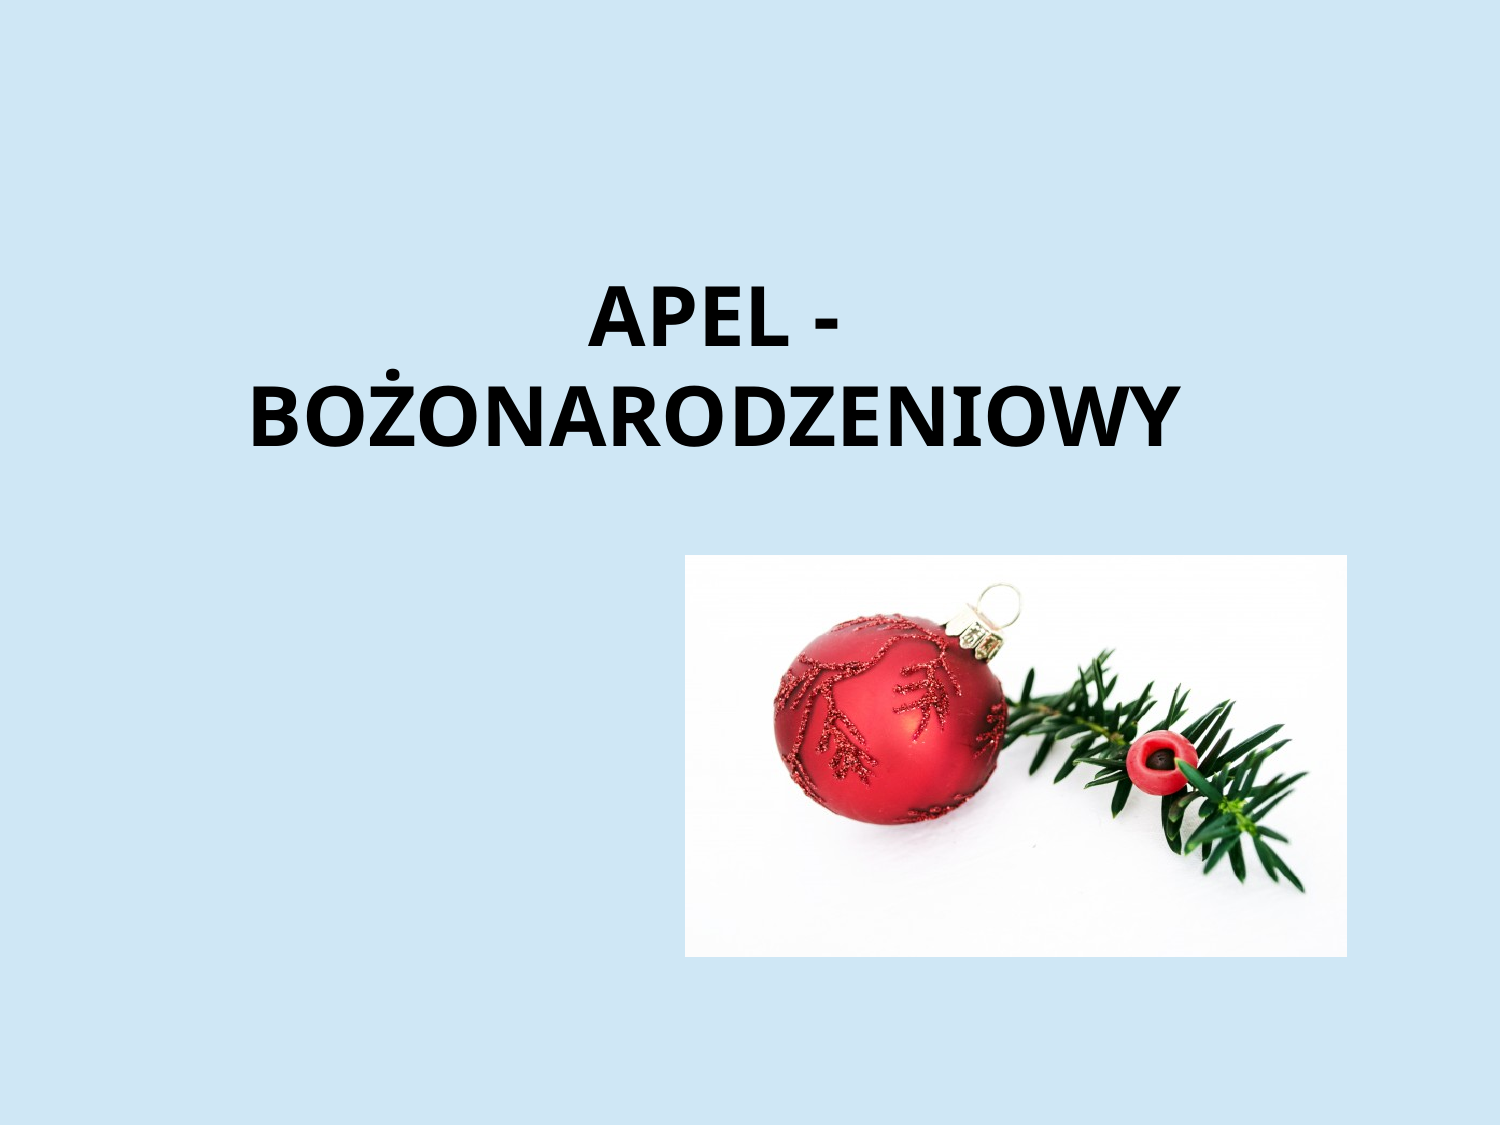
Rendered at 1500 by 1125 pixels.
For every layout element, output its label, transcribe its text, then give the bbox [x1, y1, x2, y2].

text_box APEL - BOŻONARODZENIOWY [171, 255, 1258, 471]
picture [685, 555, 1347, 957]
